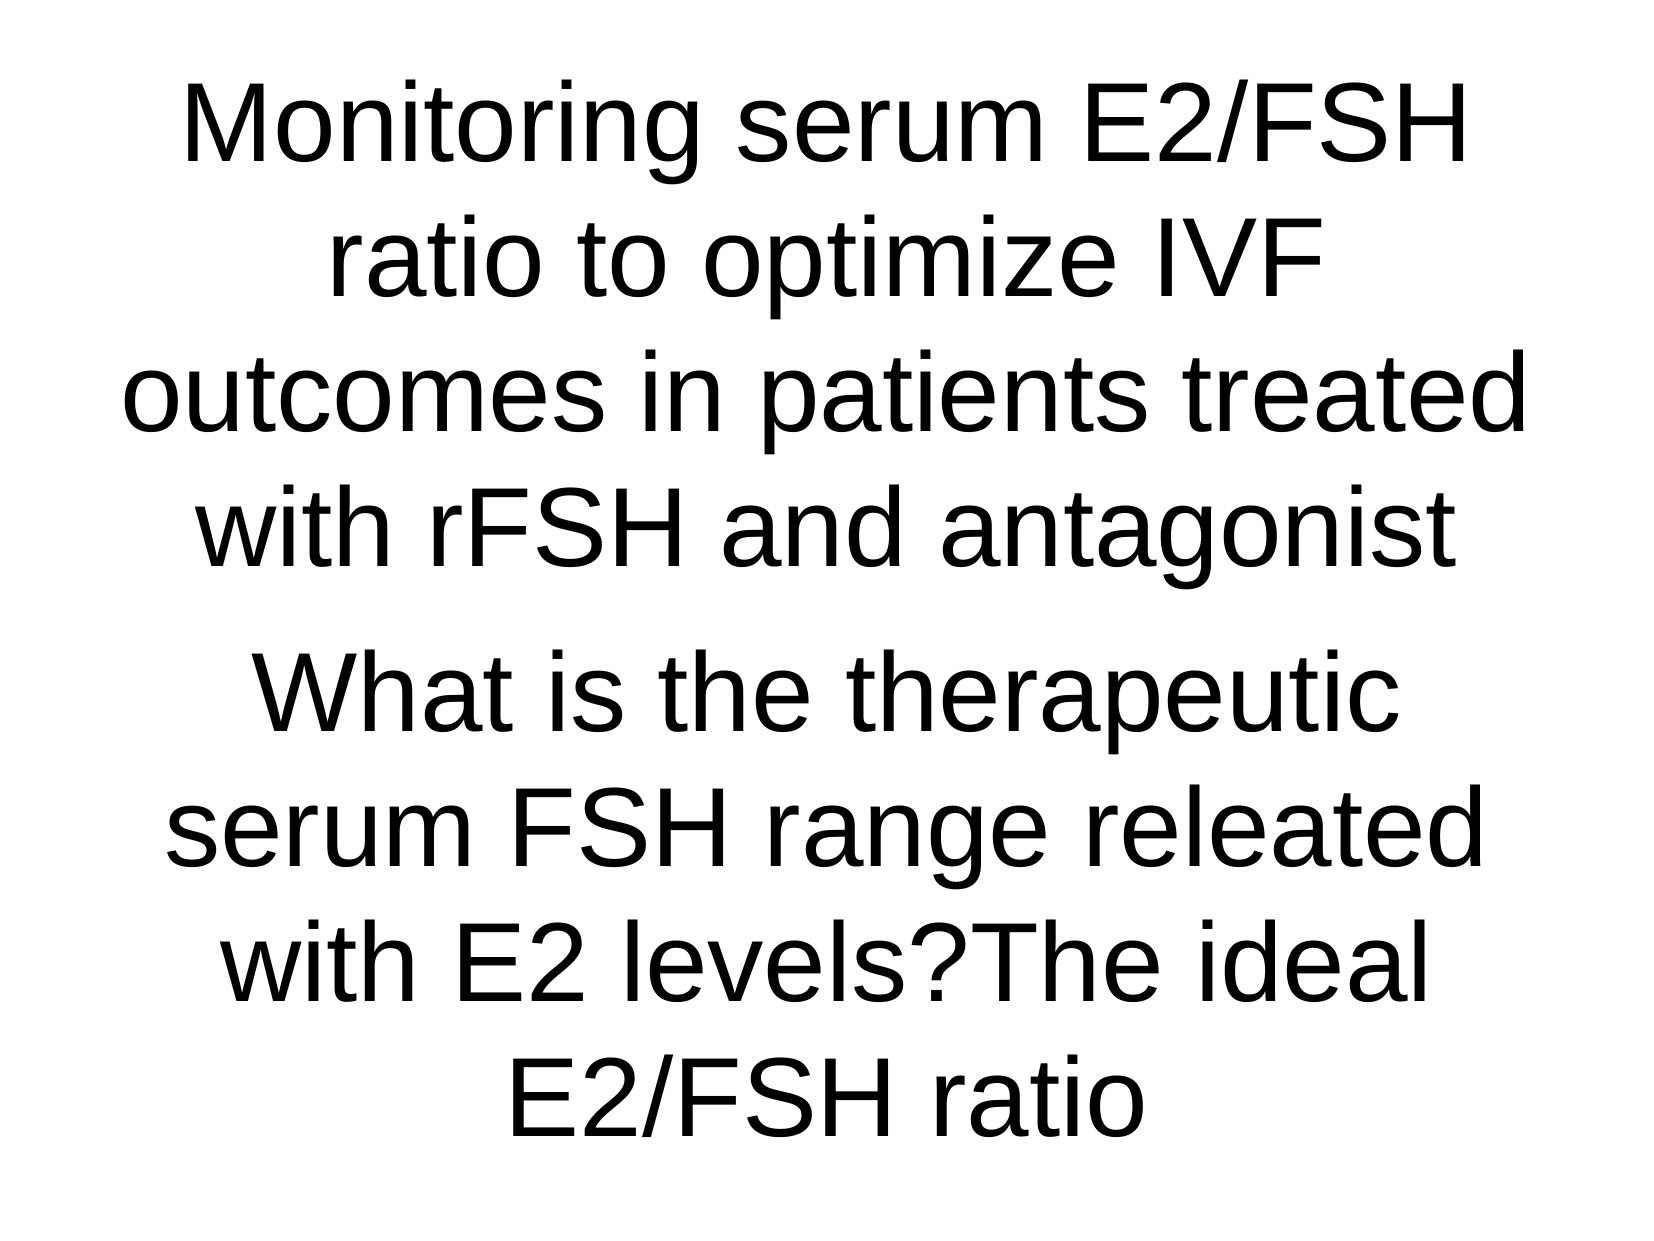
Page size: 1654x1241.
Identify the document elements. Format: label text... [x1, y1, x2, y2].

subtitle Monitoring serum E2/FSH ratio to optimize IVF outcomes in patients treated with rFSH and antagonist What is the therapeutic serum FSH range releated with E2 levels?The ideal E2/FSH ratio [82, 49, 1571, 1109]
